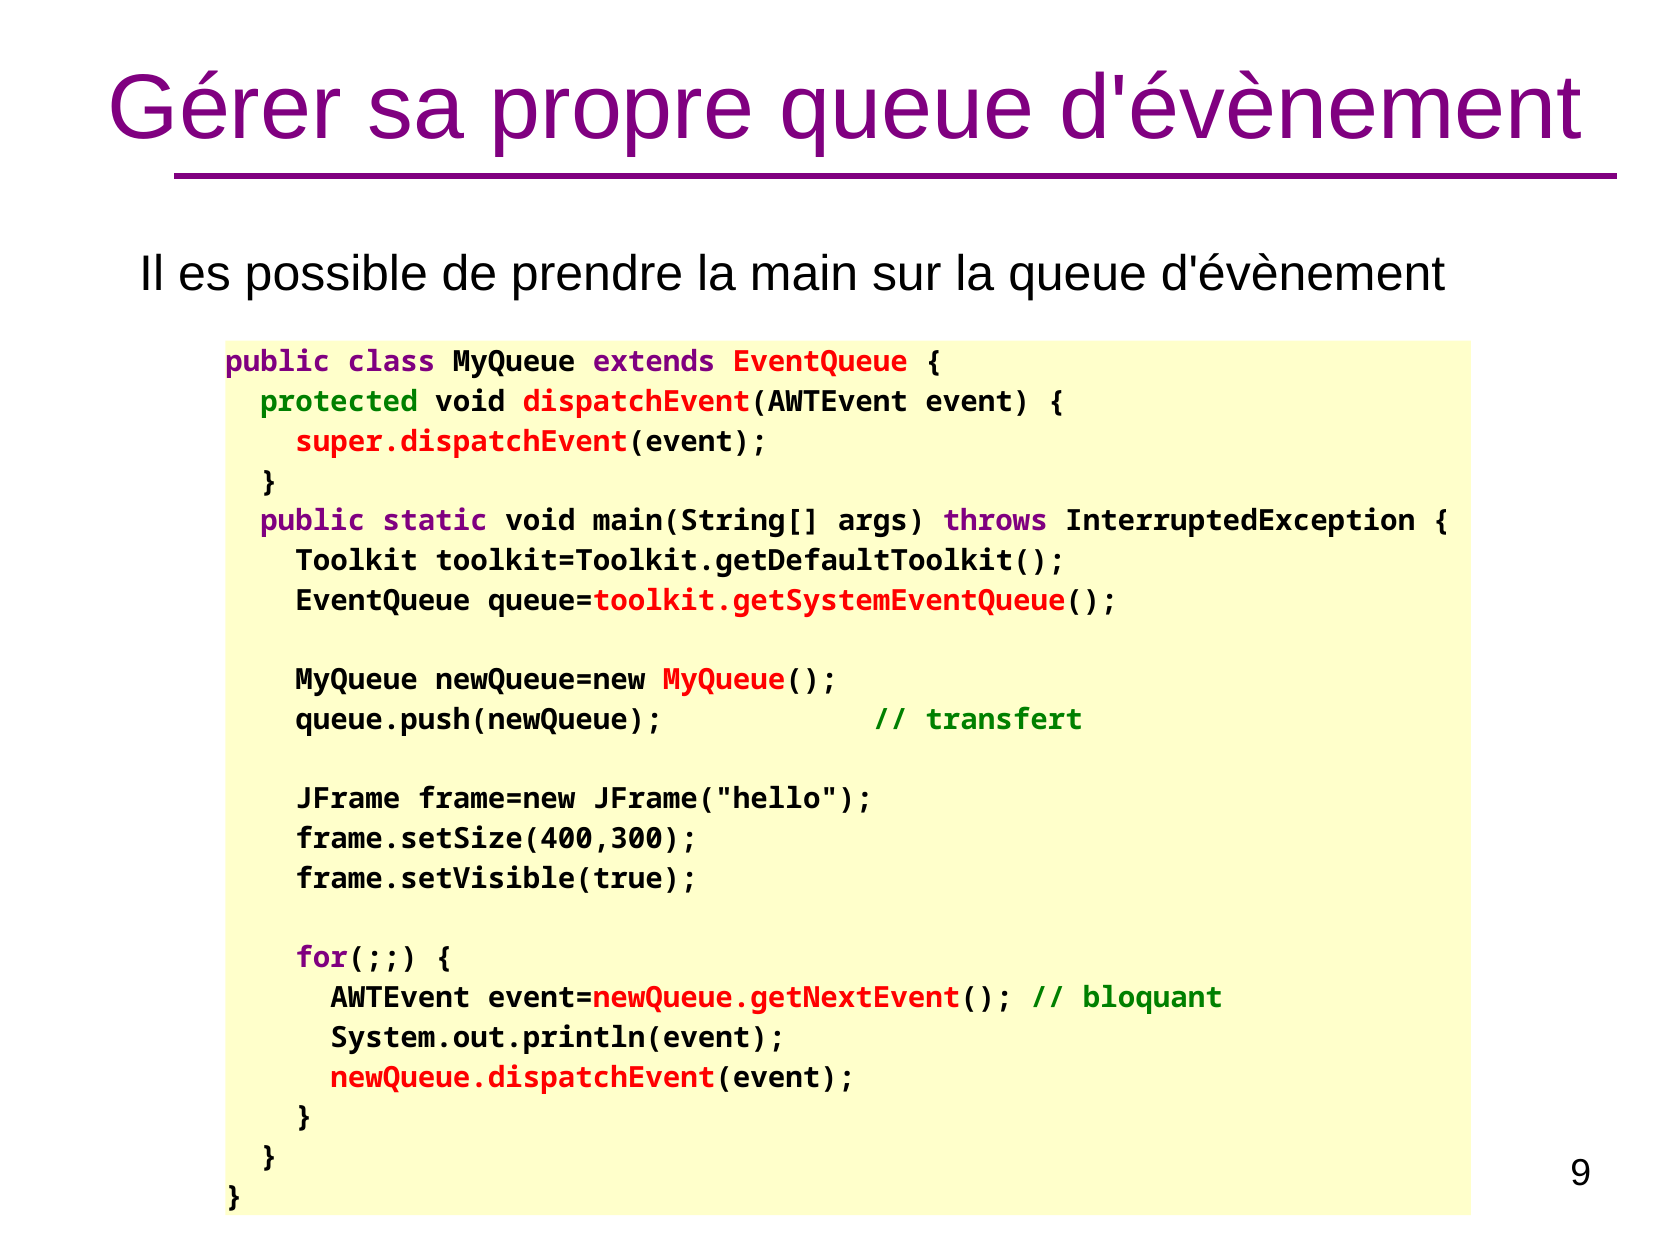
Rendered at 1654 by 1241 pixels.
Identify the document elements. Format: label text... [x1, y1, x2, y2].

list Il es possible de prendre la main sur la queue d'évènement [121, 244, 1534, 332]
text_box public class MyQueue extends EventQueue { protected void dispatchEvent(AWTEvent event) { super.dispatchEvent(event); } public static void main(String[] args) throws InterruptedException { Toolkit toolkit=Toolkit.getDefaultToolkit(); EventQueue queue=toolkit.getSystemEventQueue(); MyQueue newQueue=new MyQueue(); queue.push(newQueue); // transfert JFrame frame=new JFrame("hello"); frame.setSize(400,300); frame.setVisible(true); for(;;) { AWTEvent event=newQueue.getNextEvent(); // bloquant System.out.println(event); newQueue.dispatchEvent(event); } } } [225, 340, 1471, 1078]
title Gérer sa propre queue d'évènement [84, 55, 1584, 159]
